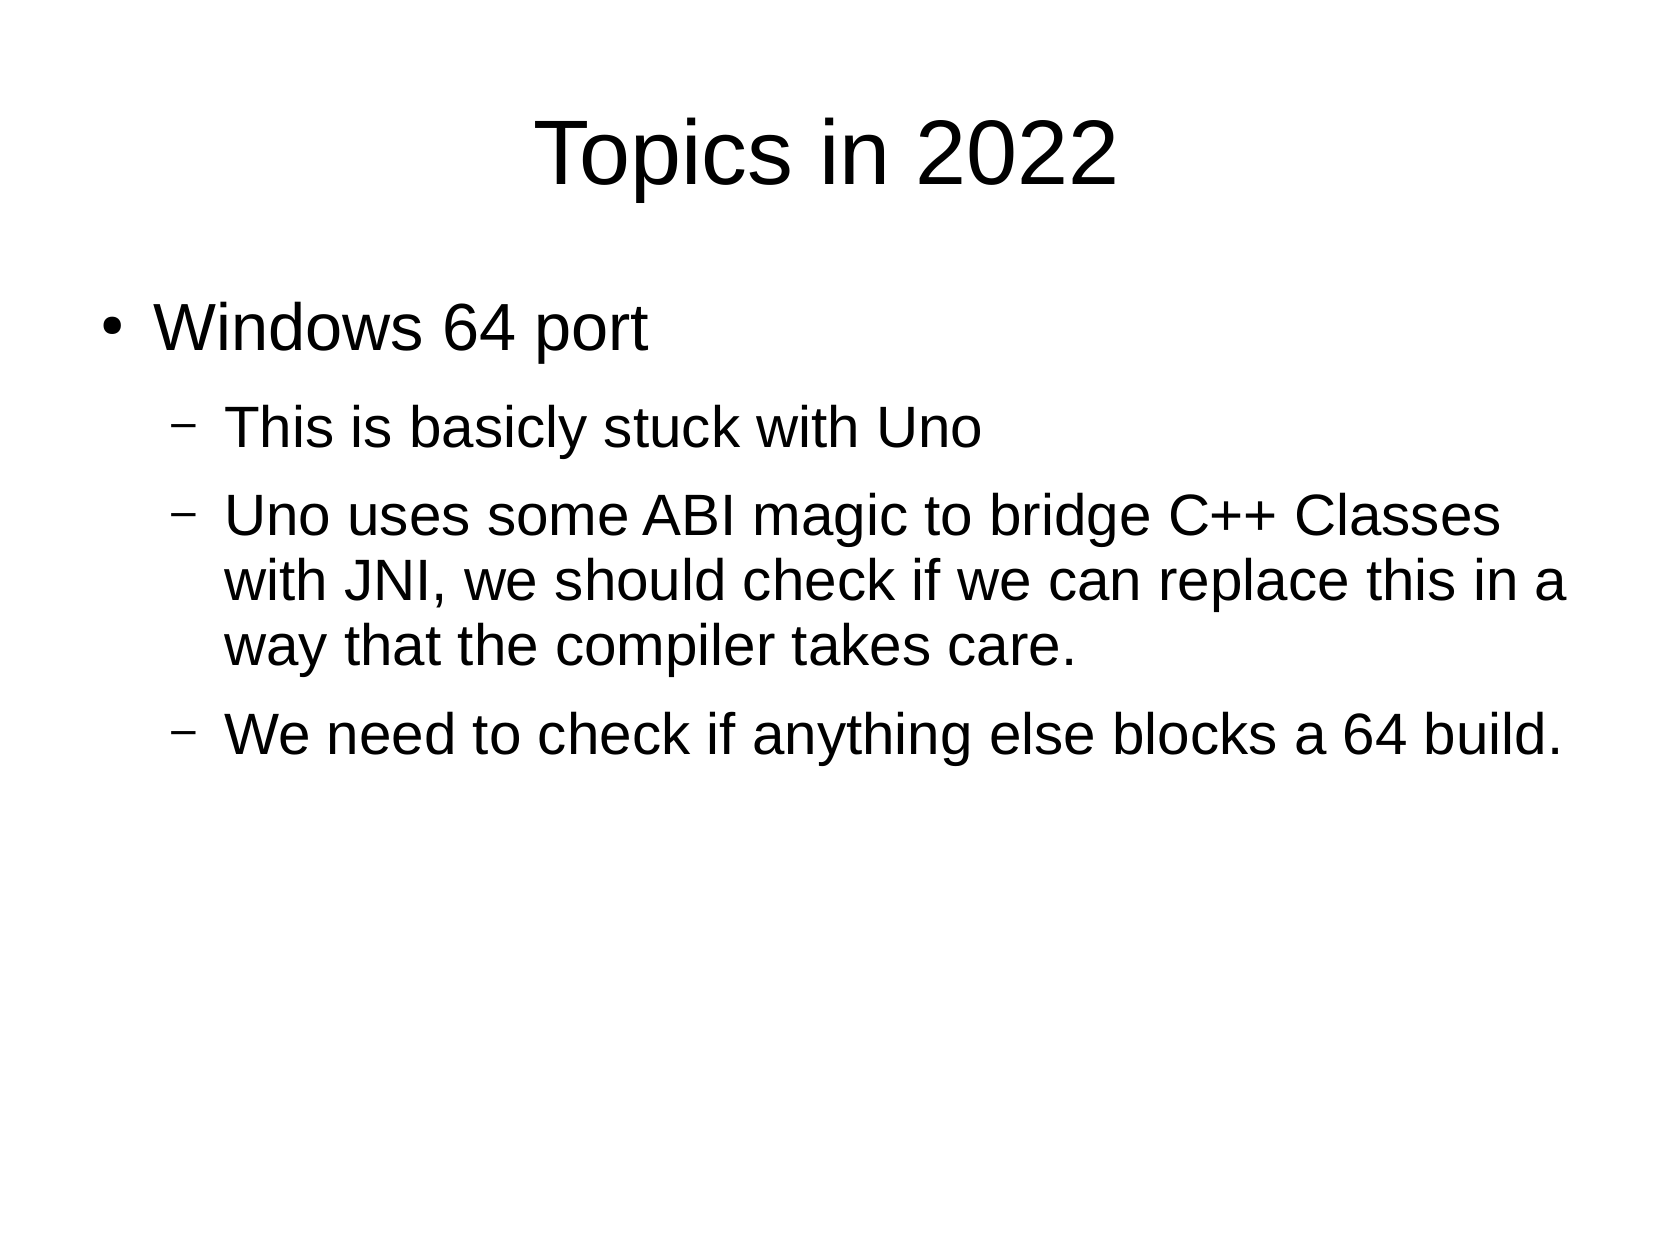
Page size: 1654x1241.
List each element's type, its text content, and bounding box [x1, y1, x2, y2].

title Topics in 2022 [82, 49, 1571, 257]
list Windows 64 port This is basicly stuck with Uno Uno uses some ABI magic to bridge C++ Classes with JNI, we should check if we can replace this in a way that the compiler takes care. We need to check if anything else blocks a 64 build. [82, 290, 1571, 1109]
